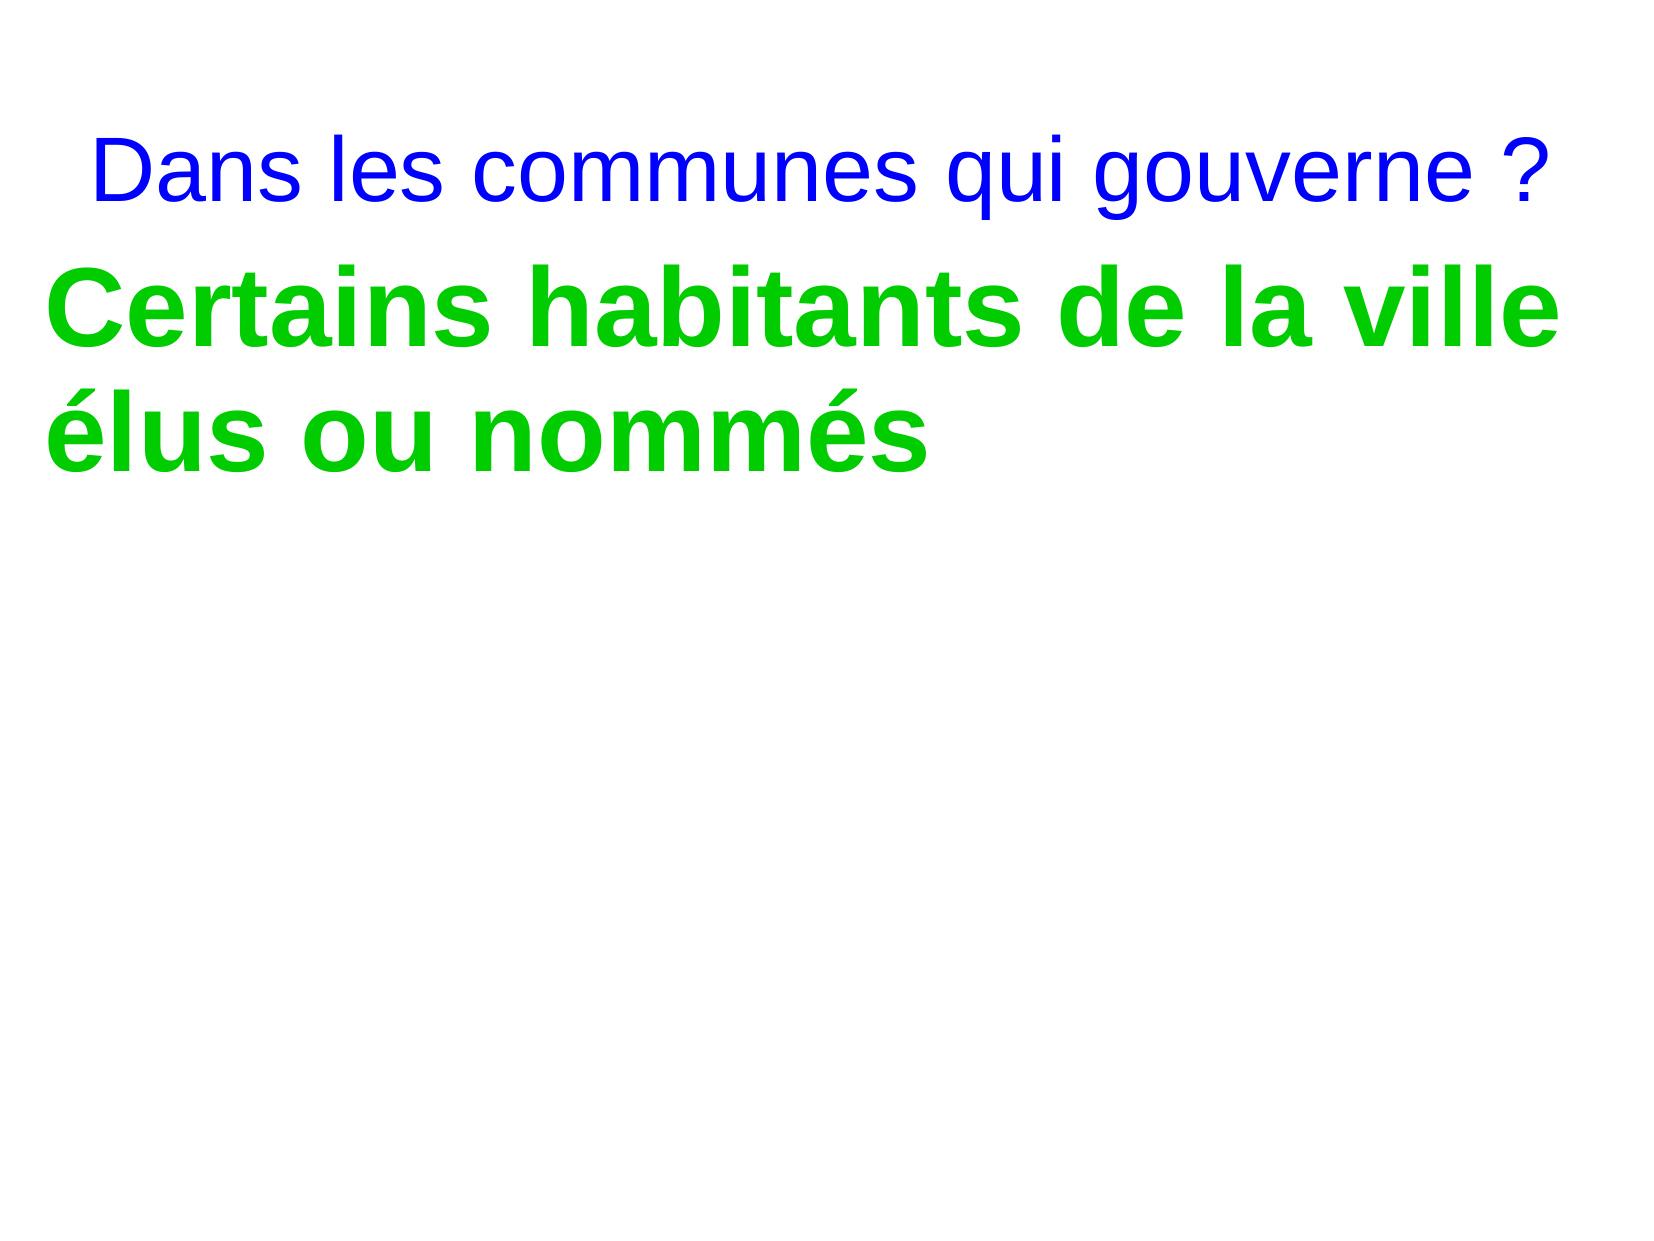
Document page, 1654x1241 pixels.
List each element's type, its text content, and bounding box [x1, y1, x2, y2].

text_box Certains habitants de la ville élus ou nommés [29, 237, 1625, 629]
title Dans les communes qui gouverne ? [77, 118, 1565, 221]
